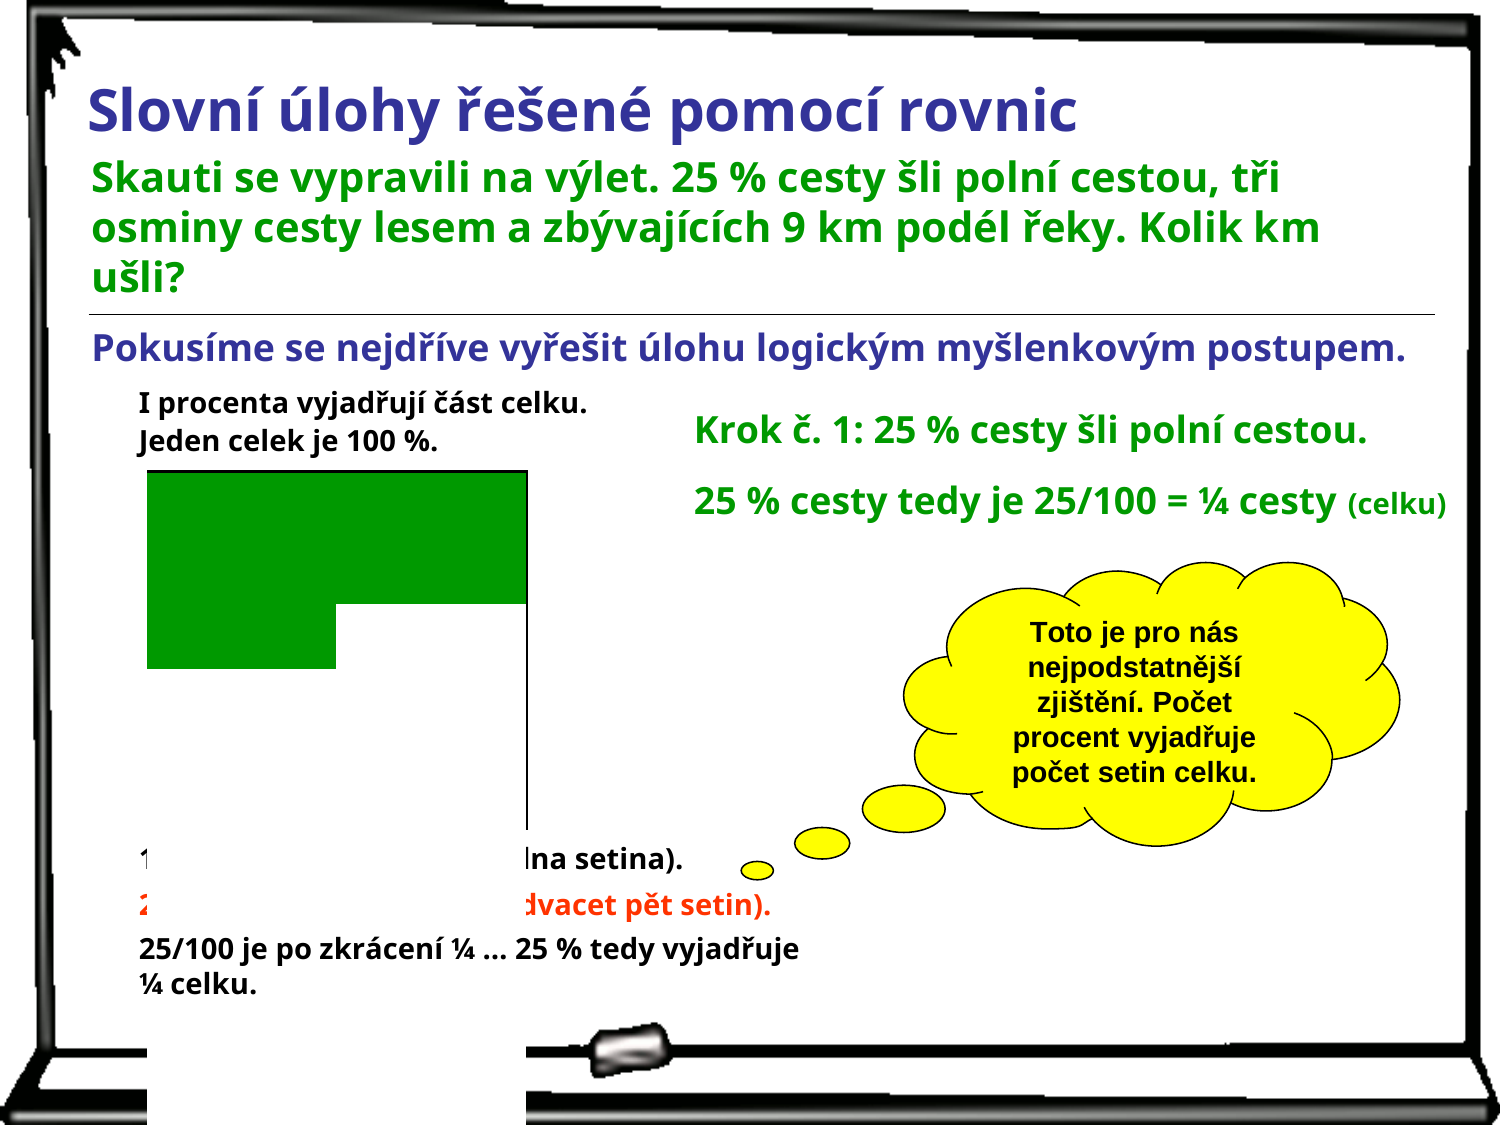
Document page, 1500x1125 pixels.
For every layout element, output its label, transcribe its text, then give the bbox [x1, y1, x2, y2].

table_cell [450, 865, 488, 931]
table_cell [450, 734, 488, 800]
table_cell [147, 996, 185, 1062]
table_cell [147, 800, 185, 865]
text_box Toto je pro nás nejpodstatnější zjištění. Počet procent vyjadřuje počet setin celku. [794, 827, 850, 860]
table_cell [412, 538, 450, 604]
table_cell [185, 996, 223, 1062]
table_header [261, 473, 299, 538]
table_cell [147, 1062, 185, 1125]
table_cell [147, 991, 185, 996]
table_cell [488, 604, 526, 669]
table_header [336, 473, 374, 538]
table_header [488, 473, 526, 538]
text_box Toto je pro nás nejpodstatnější zjištění. Počet procent vyjadřuje počet setin celku. [862, 785, 946, 833]
table_cell [299, 669, 336, 734]
table_cell [374, 800, 412, 865]
table_cell [223, 604, 261, 669]
table_cell [185, 931, 223, 940]
table_cell [412, 996, 450, 1062]
table_cell [488, 931, 526, 940]
table_cell [299, 931, 336, 940]
table_cell [374, 865, 412, 931]
table_cell [185, 1062, 223, 1125]
table_cell [261, 931, 299, 940]
table_cell [336, 734, 374, 800]
table_cell [147, 604, 185, 669]
table_cell [450, 669, 488, 734]
table_cell [374, 931, 412, 940]
table_cell [374, 996, 412, 1062]
table_header [374, 473, 412, 538]
table_cell [185, 538, 223, 604]
table_cell [185, 800, 223, 865]
table_header [223, 473, 261, 538]
table_cell [299, 538, 336, 604]
table_cell [412, 991, 450, 996]
table_cell [147, 669, 185, 734]
table_cell [488, 1062, 526, 1125]
table_cell [374, 669, 412, 734]
table_cell [299, 1062, 336, 1125]
table_cell [261, 991, 299, 996]
table_cell [412, 734, 450, 800]
table_cell [336, 604, 374, 669]
table_cell [185, 865, 223, 931]
table_cell [450, 931, 488, 940]
table_cell [223, 669, 261, 734]
table_cell [299, 604, 336, 669]
table_cell [299, 865, 336, 931]
table_cell [336, 669, 374, 734]
table_cell [450, 604, 488, 669]
table_cell [185, 669, 223, 734]
table_cell [412, 865, 450, 931]
table_cell [488, 996, 526, 1062]
table_cell [488, 538, 526, 604]
table_cell [336, 931, 374, 940]
table_cell [374, 991, 412, 996]
text_box Pokusíme se nejdříve vyřešit úlohu logickým myšlenkovým postupem. [76, 293, 1438, 400]
table_cell [223, 800, 261, 865]
text_box Jeden celek je 100 %. [123, 411, 609, 459]
table_header [147, 473, 185, 538]
text_box 25 % je tedy 25/100 celku (dvacet pět setin). [526, 879, 821, 929]
picture [0, 0, 1500, 1125]
table_cell [185, 991, 223, 996]
table_header [299, 473, 336, 538]
table_cell [185, 734, 223, 800]
table_cell [336, 865, 374, 931]
table_cell [374, 734, 412, 800]
table_cell [261, 865, 299, 931]
table_cell [336, 996, 374, 1062]
table_cell [336, 991, 374, 996]
table_header [450, 473, 488, 538]
table_cell [223, 931, 261, 940]
table_cell [223, 865, 261, 931]
table_cell [147, 538, 185, 604]
table_cell [374, 538, 412, 604]
table_cell [412, 800, 450, 865]
table_cell [412, 1062, 450, 1125]
table_cell [488, 991, 526, 996]
table_header [412, 473, 450, 538]
table_cell [261, 669, 299, 734]
table_cell [450, 1062, 488, 1125]
table_cell [336, 800, 374, 865]
text_box 25 % je tedy 25/100 celku (dvacet pět setin). [123, 879, 147, 929]
table_header [185, 473, 223, 538]
table_cell [223, 734, 261, 800]
table_cell [261, 1062, 299, 1125]
table_cell [450, 800, 488, 865]
table_cell [488, 865, 526, 931]
table_cell [223, 538, 261, 604]
text_box 1 % je tedy 1/100 celku (jedna setina). [123, 834, 147, 879]
table_cell [299, 991, 336, 996]
table_cell [223, 1062, 261, 1125]
table_cell [261, 800, 299, 865]
table_cell [412, 604, 450, 669]
text_box 25/100 je po zkrácení ¼ … 25 % tedy vyjadřuje ¼ celku. [123, 940, 821, 991]
table_cell [147, 931, 185, 940]
table_cell [299, 734, 336, 800]
table_cell [450, 538, 488, 604]
text_box Krok č. 1: 25 % cesty šli polní cestou. [679, 373, 1400, 444]
table_cell [261, 604, 299, 669]
table_cell [412, 931, 450, 940]
table_cell [450, 991, 488, 996]
text_box 1 % je tedy 1/100 celku (jedna setina). [526, 834, 715, 879]
text_box I procenta vyjadřují část celku. [123, 373, 609, 411]
table_cell [223, 991, 261, 996]
table_cell [261, 538, 299, 604]
table_cell [488, 734, 526, 800]
table_cell [261, 734, 299, 800]
text_box 25 % cesty tedy je 25/100 = ¼ cesty (celku) [679, 444, 1471, 551]
table_cell [374, 604, 412, 669]
table_cell [147, 734, 185, 800]
table_cell [412, 669, 450, 734]
table_cell [374, 1062, 412, 1125]
table_cell [223, 996, 261, 1062]
text_box Skauti se vypravili na výlet. 25 % cesty šli polní cestou, tři osminy cesty lesem a zbývajících 9 km podél řeky. Kolik km ušli? [76, 172, 1431, 280]
text_box Slovní úlohy řešené pomocí rovnic [72, 54, 1341, 162]
table_cell [147, 865, 185, 931]
table_cell [261, 996, 299, 1062]
text_box Toto je pro nás nejpodstatnější zjištění. Počet procent vyjadřuje počet setin celku. [903, 562, 1400, 847]
table_cell [488, 669, 526, 734]
table_cell [299, 800, 336, 865]
table_cell [185, 604, 223, 669]
table_cell [336, 1062, 374, 1125]
table_cell [299, 996, 336, 1062]
table_cell [488, 800, 526, 865]
table_cell [450, 996, 488, 1062]
table_cell [336, 538, 374, 604]
